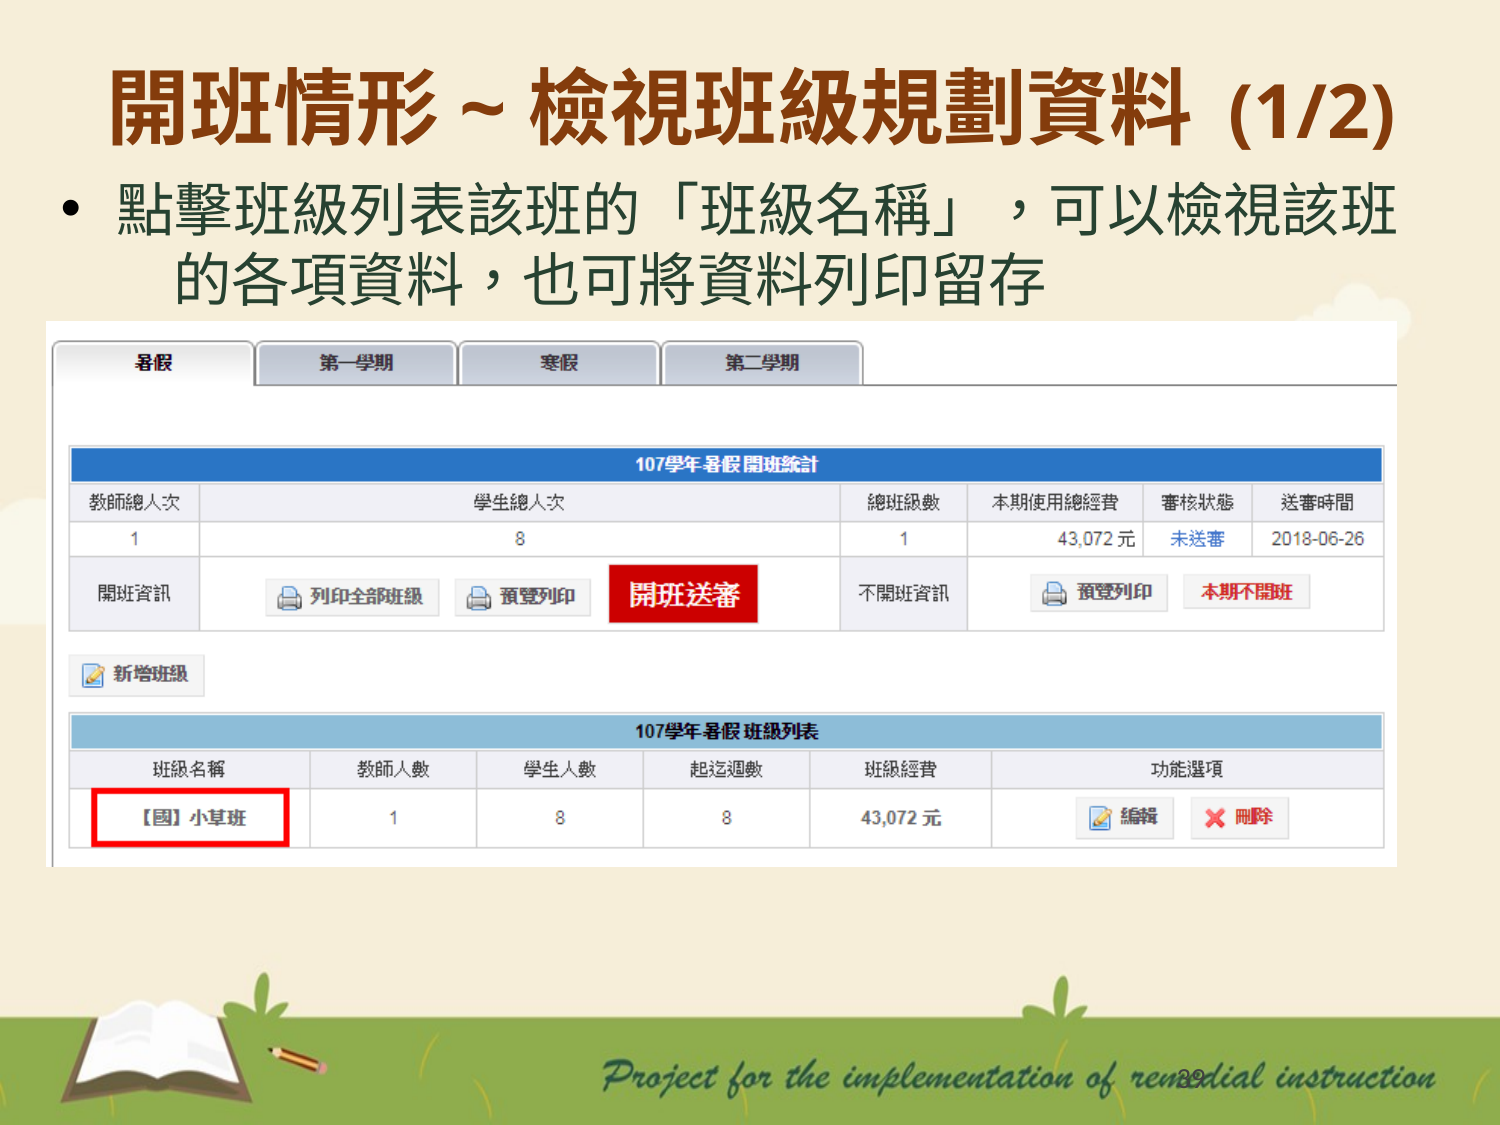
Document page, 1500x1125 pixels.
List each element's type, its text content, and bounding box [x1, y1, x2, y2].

title 開班情形~檢視班級規劃資料 (1/2) [13, 45, 1491, 178]
text_box [1161, 1046, 1499, 1107]
picture [46, 321, 1397, 867]
text_box 點擊班級列表該班的「班級名稱」，可以檢視該班的各項資料，也可將資料列印留存 [46, 178, 1454, 320]
